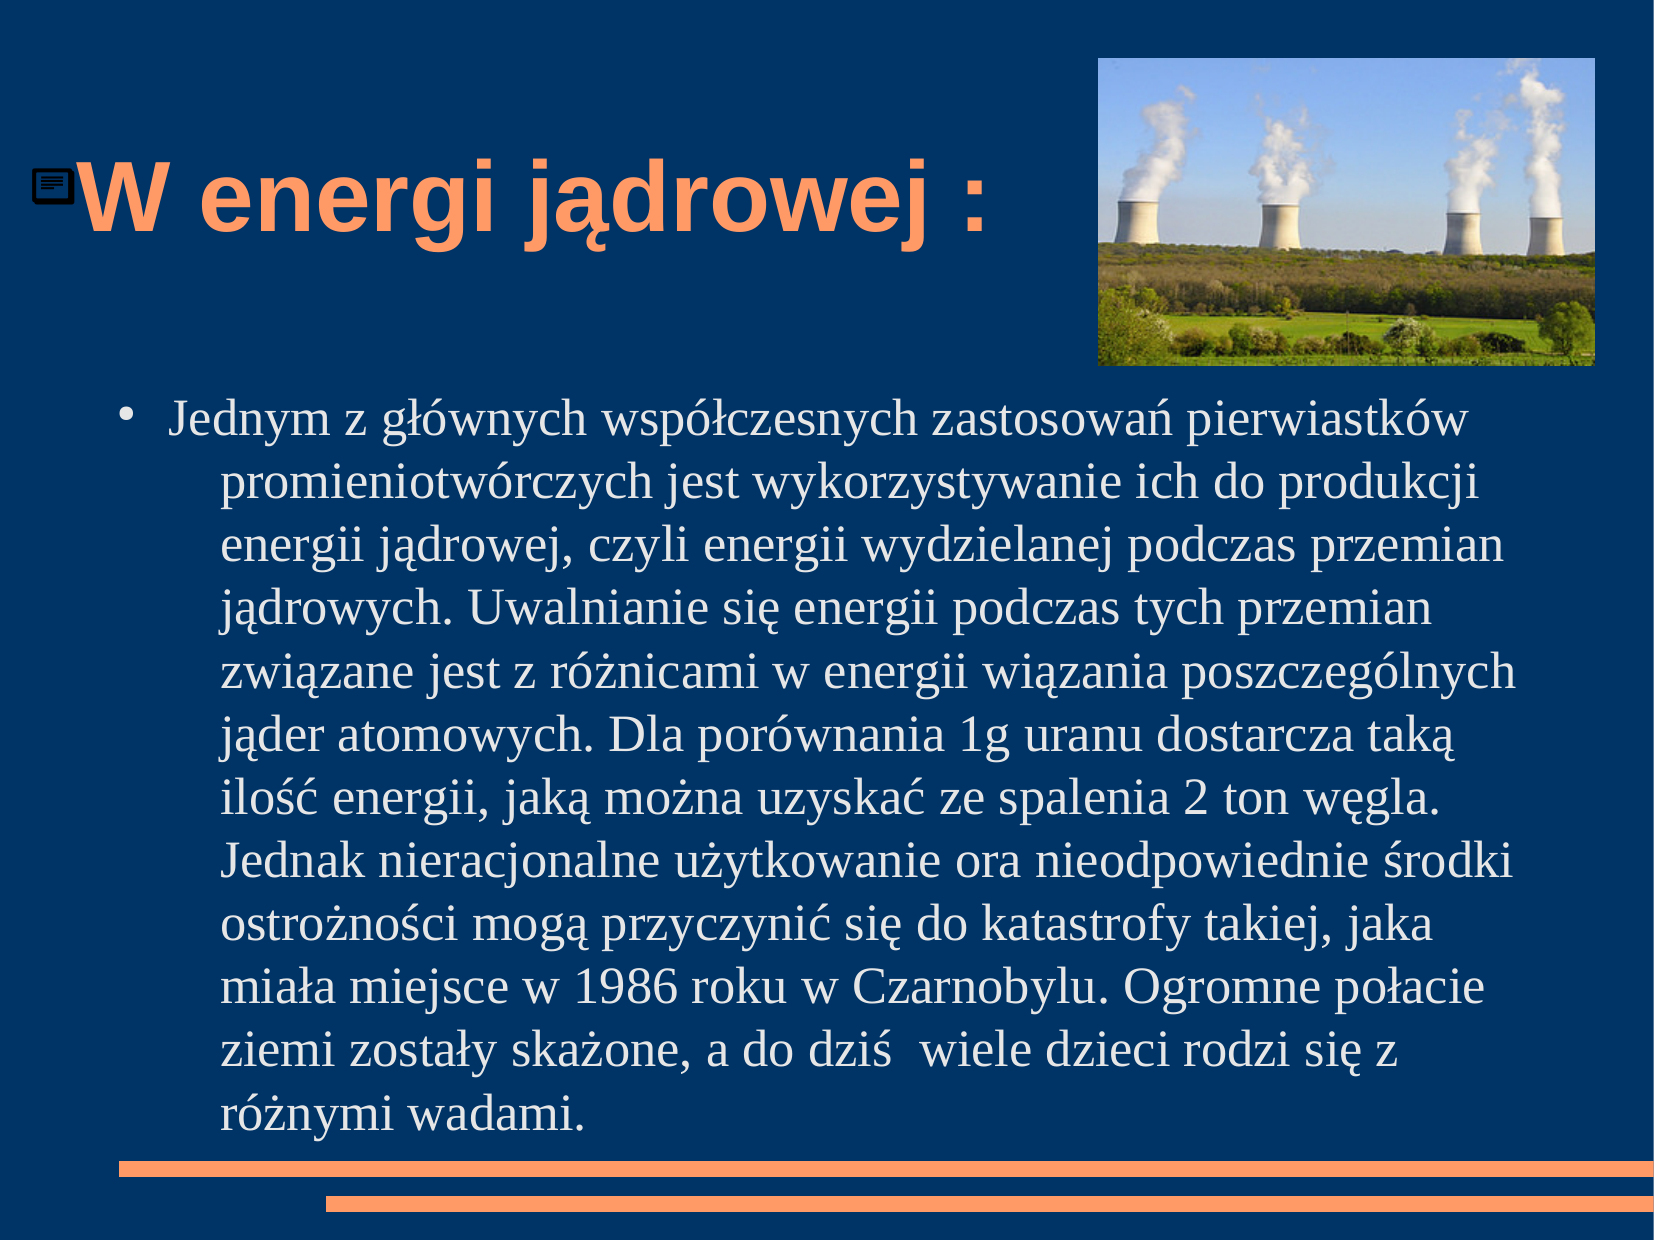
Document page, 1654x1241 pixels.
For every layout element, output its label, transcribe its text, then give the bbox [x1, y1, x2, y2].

title W energi jądrowej : [28, 88, 1098, 296]
picture [1098, 59, 1595, 366]
list Jednym z głównych współczesnych zastosowań pierwiastków promieniotwórczych jest wykorzystywanie ich do produkcji energii jądrowej, czyli energii wydzielanej podczas przemian jądrowych. Uwalnianie się energii podczas tych przemian związane jest z różnicami w energii wiązania poszczególnych jąder atomowych. Dla porównania 1g uranu dostarcza taką ilość energii, jaką można uzyskać ze spalenia 2 ton węgla. Jednak nieracjonalne użytkowanie ora nieodpowiednie środki ostrożności mogą przyczynić się do katastrofy takiej, jaka miała miejsce w 1986 roku w Czarnobylu. Ogromne połacie ziemi zostały skażone, a do dziś wiele dzieci rodzi się z różnymi wadami. [82, 382, 1522, 1193]
